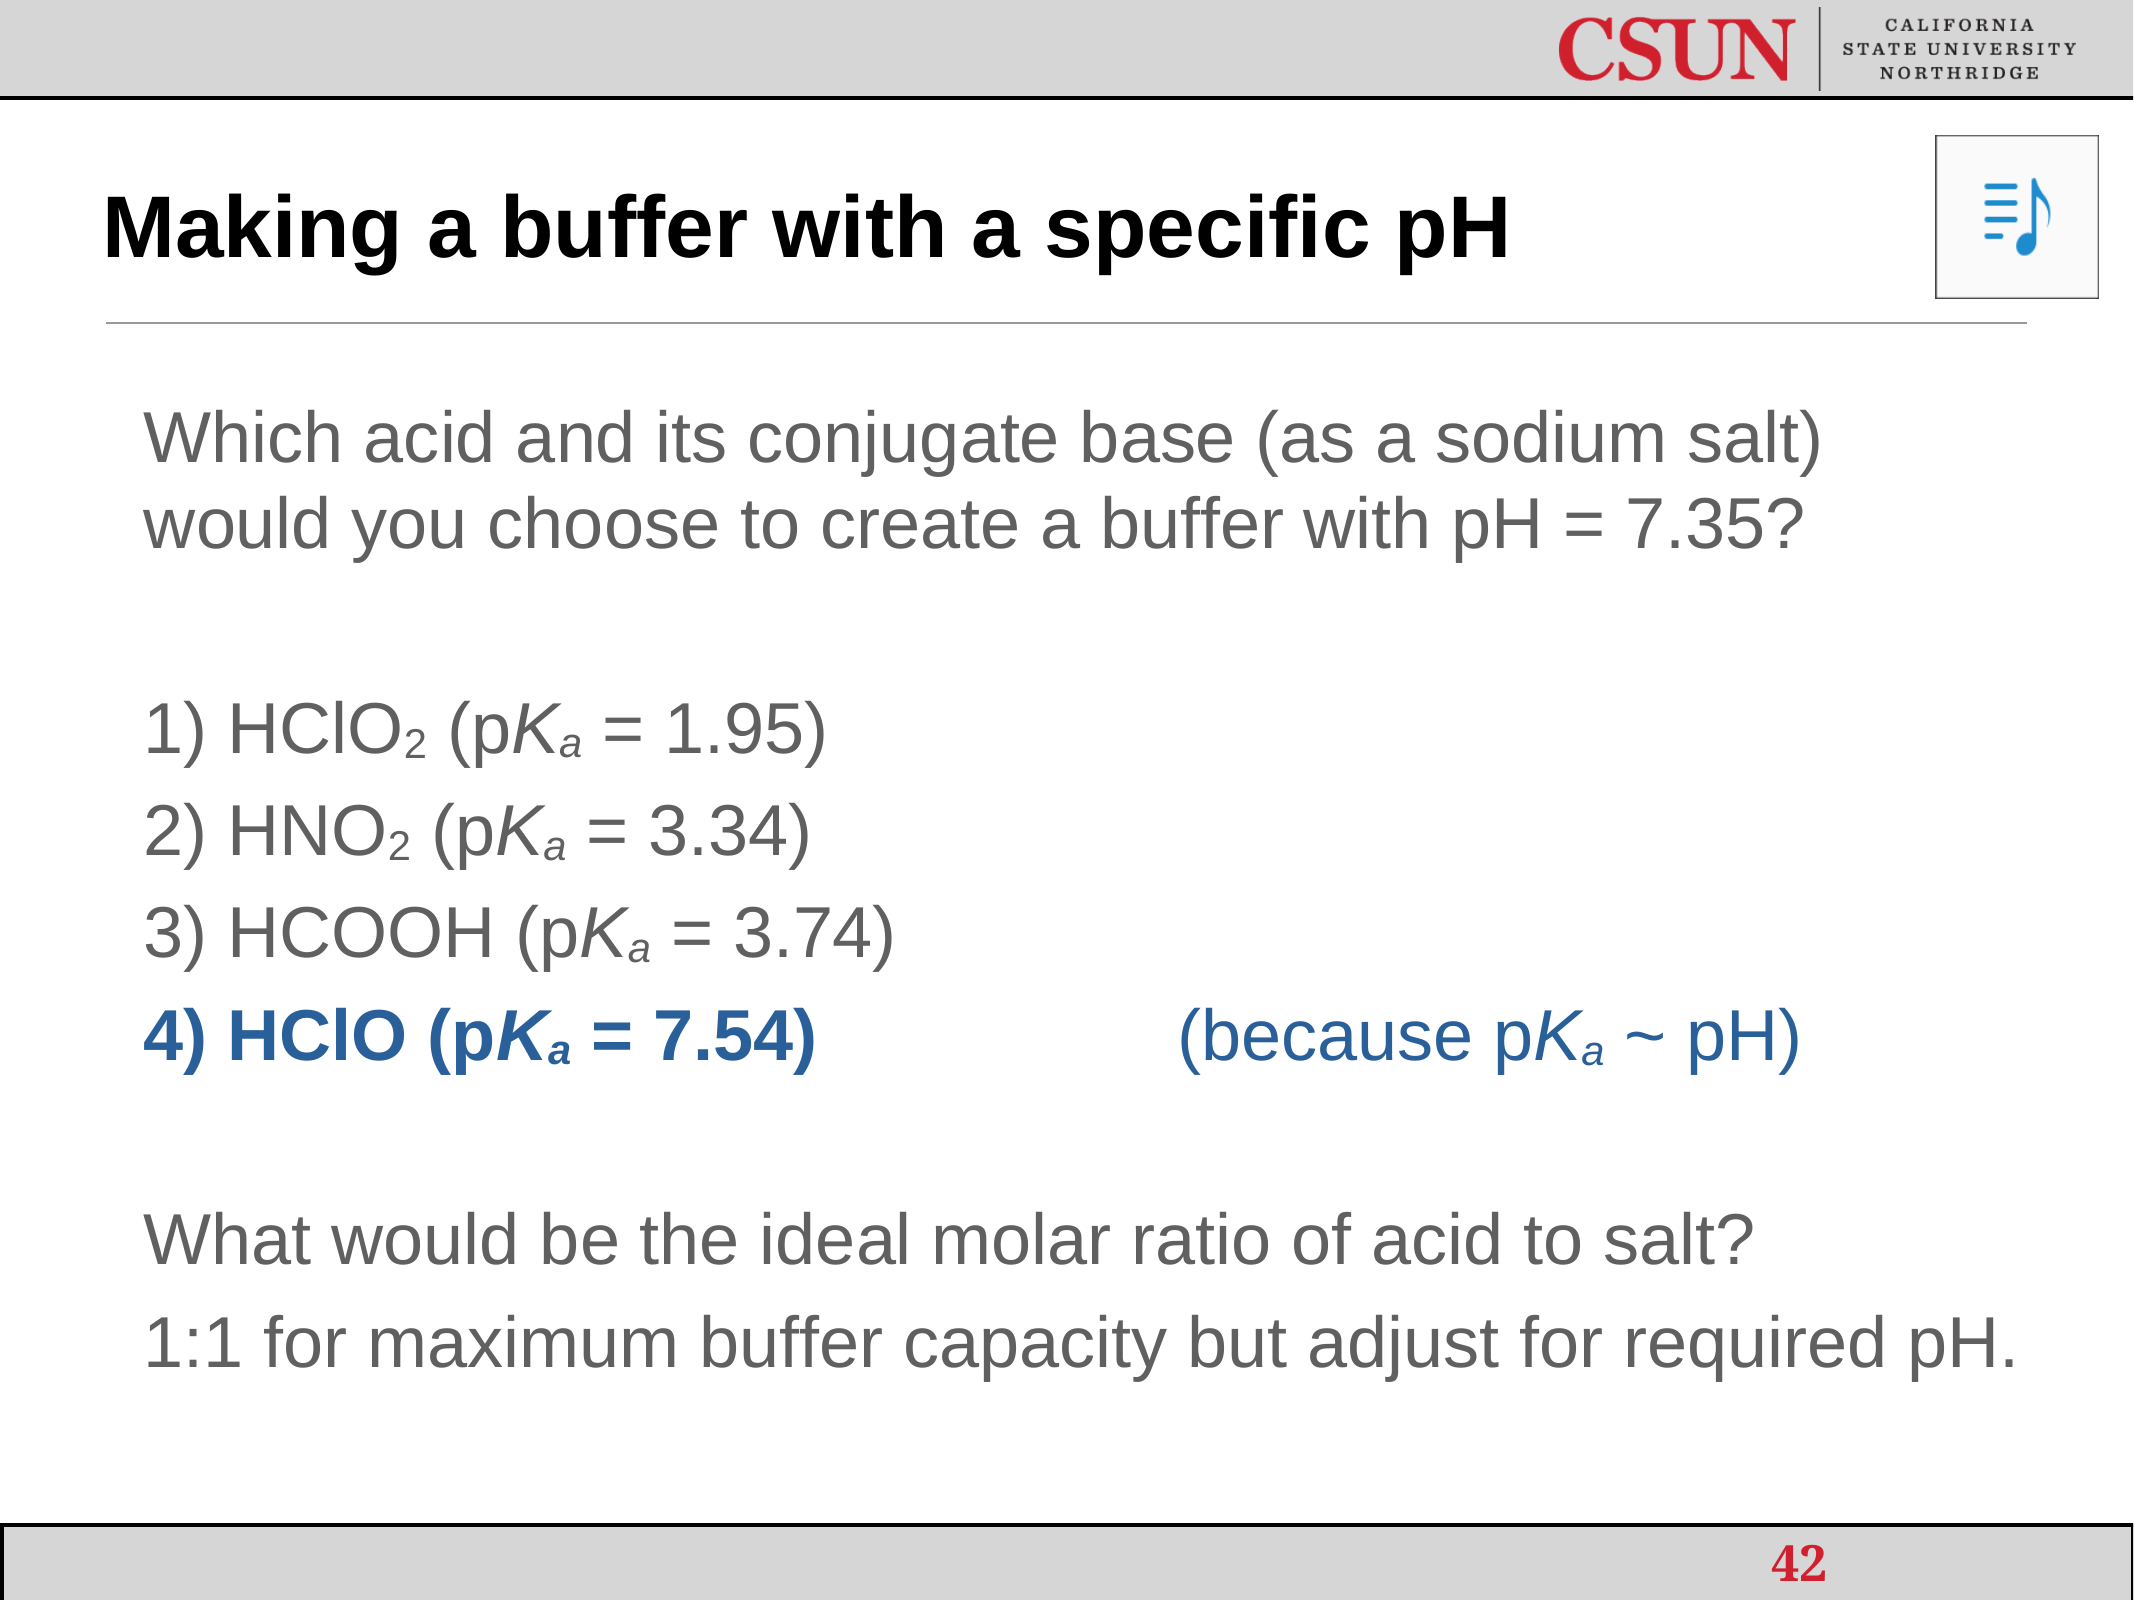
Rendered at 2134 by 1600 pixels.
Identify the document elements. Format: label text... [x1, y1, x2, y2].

list Which acid and its conjugate base (as a sodium salt) would you choose to create a buffer with pH = 7.35? 1) HClO2 (pKa = 1.95) 2) HNO2 (pKa = 3.34) 3) HCOOH (pKa = 3.74) 4) HClO (pKa = 7.54) (because pKa ~ pH) What would be the ideal molar ratio of acid to salt? 1:1 for maximum buffer capacity but adjust for required pH. [93, 382, 2040, 1460]
title Making a buffer with a specific pH [93, 104, 2040, 284]
text_box [1934, 134, 2101, 301]
picture [1559, 7, 2076, 91]
